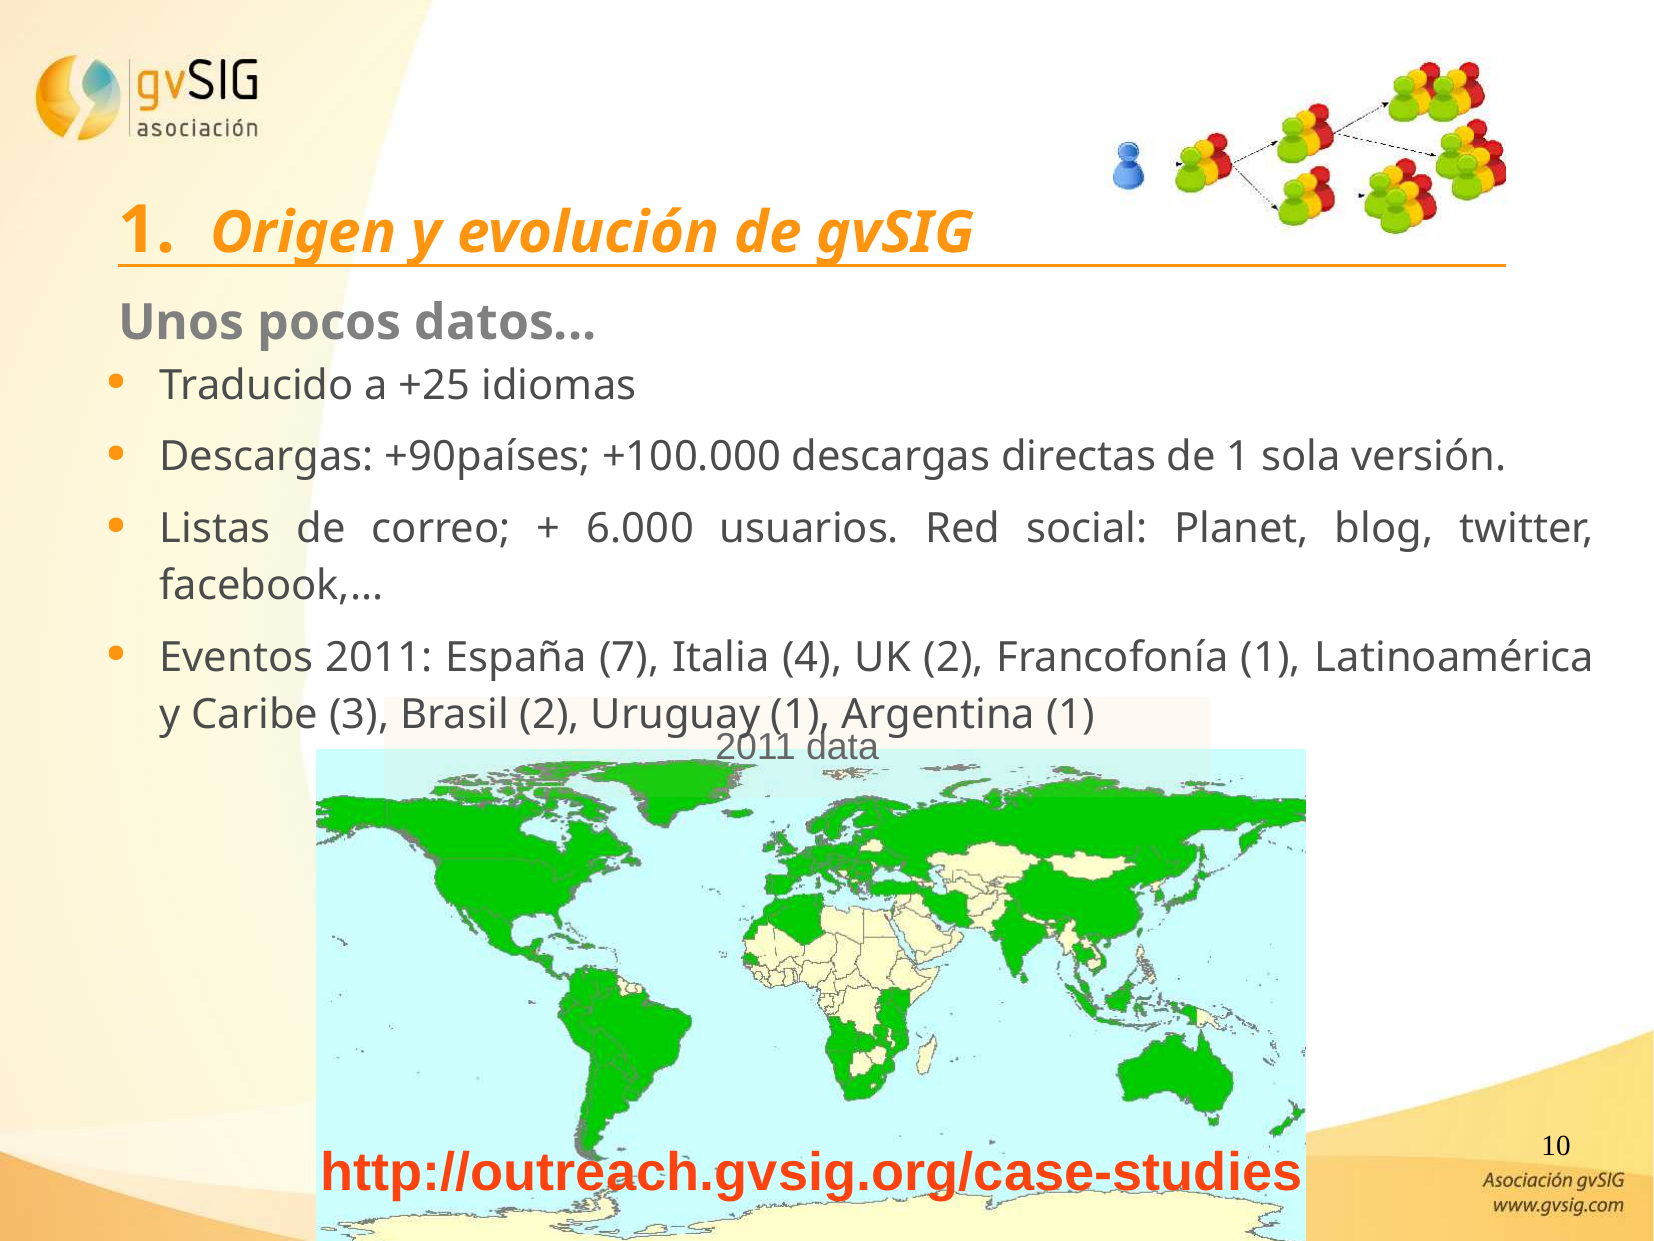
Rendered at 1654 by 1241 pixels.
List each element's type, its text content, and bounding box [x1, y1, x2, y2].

text_box 2011 data [741, 738, 752, 757]
text_box 2011 data [383, 738, 1211, 798]
picture [0, 0, 1654, 1241]
title Unos pocos datos... [118, 276, 857, 354]
text_box http://outreach.gvsig.org/case-studies [295, 1133, 1329, 1210]
list Traducido a +25 idiomas Descargas: +90países; +100.000 descargas directas de 1 sola versión. Listas de correo; + 6.000 usuarios. Red social: Planet, blog, twitter, facebook,... Eventos 2011: España (7), Italia (4), UK (2), Francofonía (1), Latinoamérica y Caribe (3), Brasil (2), Uruguay (1), Argentina (1) [88, 354, 1595, 738]
title 1. Origen y evolución de gvSIG [118, 177, 1607, 276]
